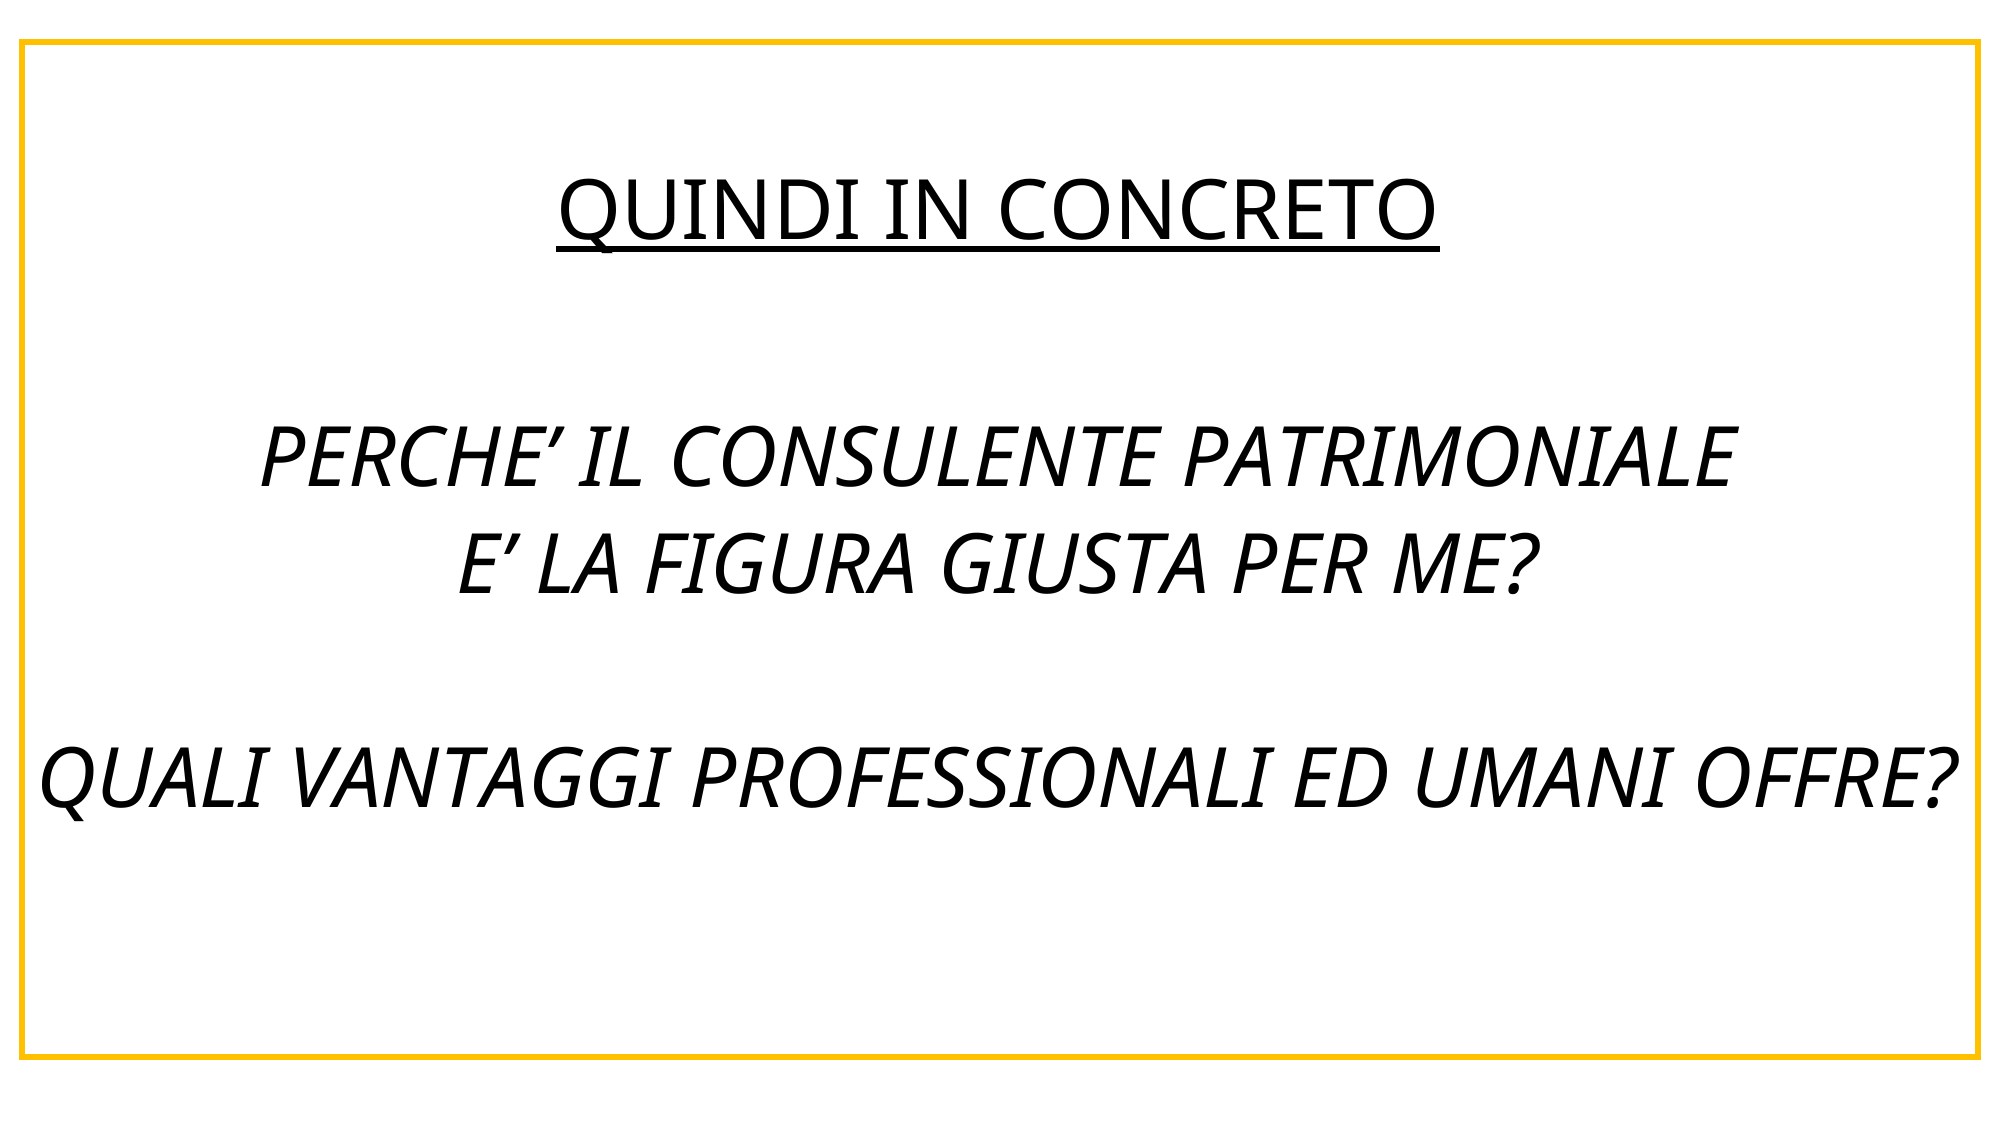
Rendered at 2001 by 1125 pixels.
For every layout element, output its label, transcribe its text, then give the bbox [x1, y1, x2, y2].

text_box QUINDI IN CONCRETO PERCHE’ IL CONSULENTE PATRIMONIALE E’ LA FIGURA GIUSTA PER ME? QUALI VANTAGGI PROFESSIONALI ED UMANI OFFRE? [21, 41, 1978, 1058]
